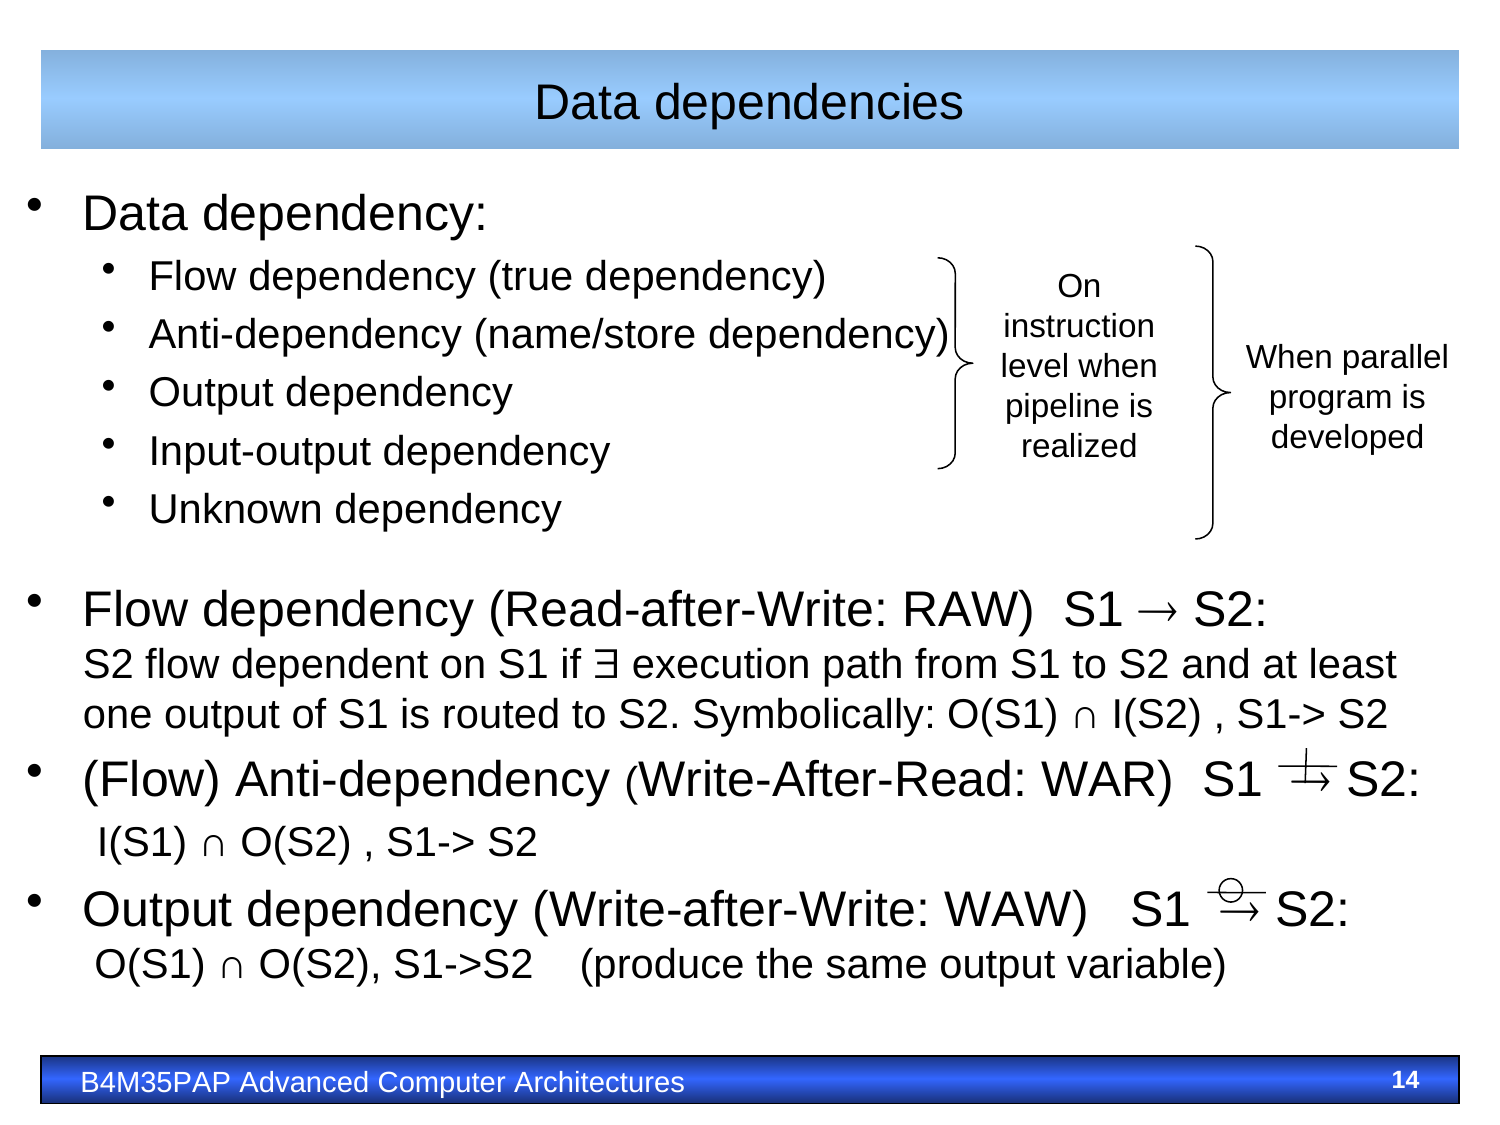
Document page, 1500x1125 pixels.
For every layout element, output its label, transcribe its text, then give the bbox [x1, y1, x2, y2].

list Data dependency: Flow dependency (true dependency) Anti-dependency (name/store dependency) Output dependency Input-output dependency Unknown dependency Flow dependency (Read-after-Write: RAW) S1  S2: S2 flow dependent on S1 if  execution path from S1 to S2 and at least one output of S1 is routed to S2. Symbolically: O(S1) ∩ I(S2) , S1-> S2 (Flow) Anti-dependency (Write-After-Read: WAR) S1  S2: I(S1) ∩ O(S2) , S1-> S2 Output dependency (Write-after-Write: WAW) S1  S2: O(S1) ∩ O(S2), S1->S2 (produce the same output variable) [11, 172, 1477, 1000]
text_box On instruction level when pipeline is realized [963, 256, 1196, 472]
text_box When parallel program is developed [1218, 328, 1477, 463]
title Data dependencies [41, 50, 1459, 149]
